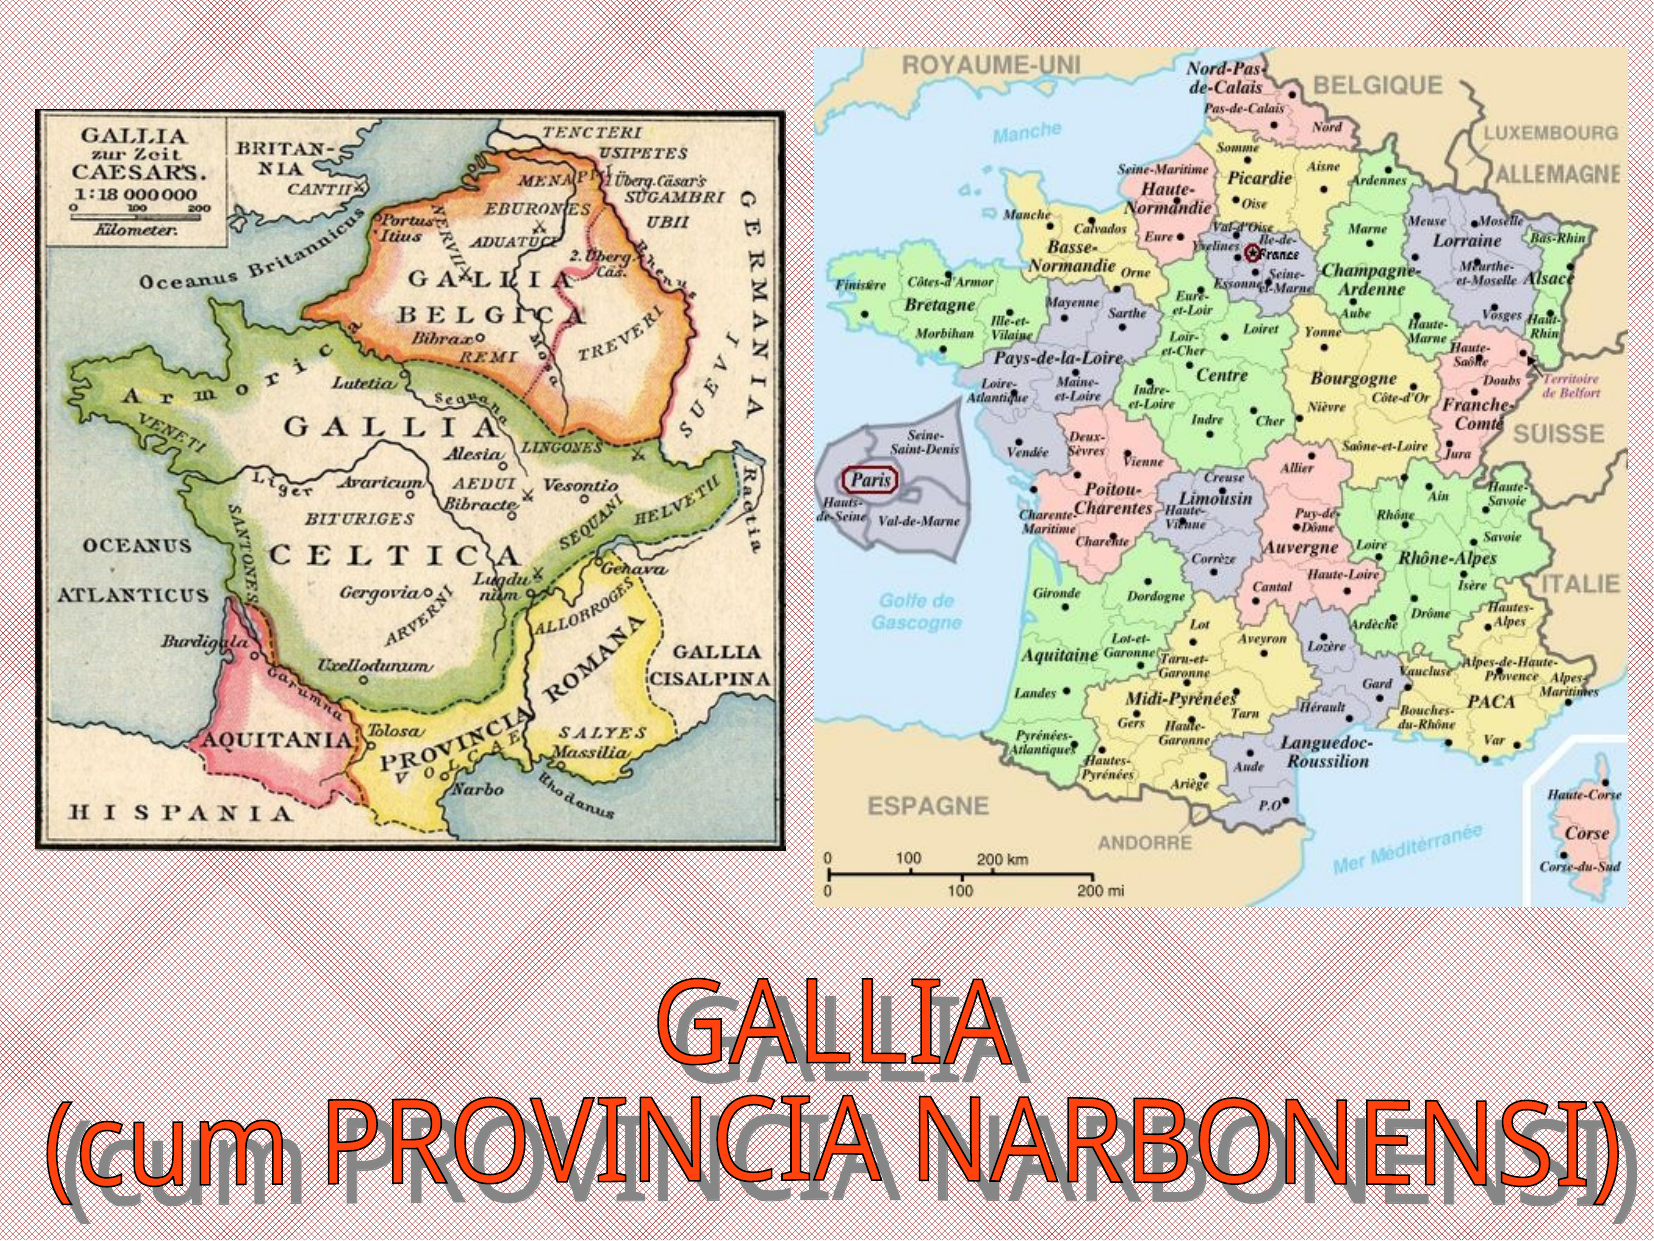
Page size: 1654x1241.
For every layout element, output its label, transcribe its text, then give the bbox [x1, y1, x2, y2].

text_box GALLIA (cum PROVINCIA NARBONENSI) [1366, 1100, 1410, 1185]
text_box GALLIA (cum PROVINCIA NARBONENSI) [717, 1095, 775, 1182]
text_box GALLIA (cum PROVINCIA NARBONENSI) [640, 1097, 701, 1182]
text_box GALLIA (cum PROVINCIA NARBONENSI) [1593, 1102, 1619, 1205]
text_box GALLIA (cum PROVINCIA NARBONENSI) [328, 1099, 378, 1184]
text_box GALLIA (cum PROVINCIA NARBONENSI) [598, 1097, 626, 1182]
text_box GALLIA (cum PROVINCIA NARBONENSI) [813, 1095, 882, 1181]
text_box GALLIA (cum PROVINCIA NARBONENSI) [1068, 1097, 1123, 1183]
picture [814, 47, 1628, 907]
text_box GALLIA (cum PROVINCIA NARBONENSI) [1425, 1100, 1486, 1186]
text_box GALLIA (cum PROVINCIA NARBONENSI) [807, 978, 850, 1063]
text_box GALLIA (cum PROVINCIA NARBONENSI) [919, 1096, 980, 1181]
text_box GALLIA (cum PROVINCIA NARBONENSI) [1286, 1099, 1347, 1184]
text_box GALLIA (cum PROVINCIA NARBONENSI) [1134, 1098, 1188, 1183]
text_box GALLIA (cum PROVINCIA NARBONENSI) [658, 978, 722, 1065]
text_box GALLIA (cum PROVINCIA NARBONENSI) [1199, 1097, 1270, 1185]
text_box GALLIA (cum PROVINCIA NARBONENSI) [47, 1102, 72, 1205]
picture [35, 109, 786, 851]
text_box GALLIA (cum PROVINCIA NARBONENSI) [455, 1097, 525, 1184]
text_box GALLIA (cum PROVINCIA NARBONENSI) [392, 1099, 447, 1184]
text_box GALLIA (cum PROVINCIA NARBONENSI) [200, 1120, 283, 1185]
text_box GALLIA (cum PROVINCIA NARBONENSI) [1501, 1100, 1550, 1187]
text_box GALLIA (cum PROVINCIA NARBONENSI) [862, 978, 906, 1063]
text_box GALLIA (cum PROVINCIA NARBONENSI) [728, 978, 797, 1064]
text_box GALLIA (cum PROVINCIA NARBONENSI) [943, 979, 1012, 1064]
text_box GALLIA (cum PROVINCIA NARBONENSI) [782, 1096, 810, 1181]
text_box GALLIA (cum PROVINCIA NARBONENSI) [134, 1122, 183, 1187]
text_box GALLIA (cum PROVINCIA NARBONENSI) [989, 1097, 1058, 1182]
text_box GALLIA (cum PROVINCIA NARBONENSI) [1558, 1101, 1587, 1186]
text_box GALLIA (cum PROVINCIA NARBONENSI) [912, 979, 940, 1064]
text_box GALLIA (cum PROVINCIA NARBONENSI) [80, 1121, 123, 1187]
text_box GALLIA (cum PROVINCIA NARBONENSI) [530, 1097, 595, 1182]
